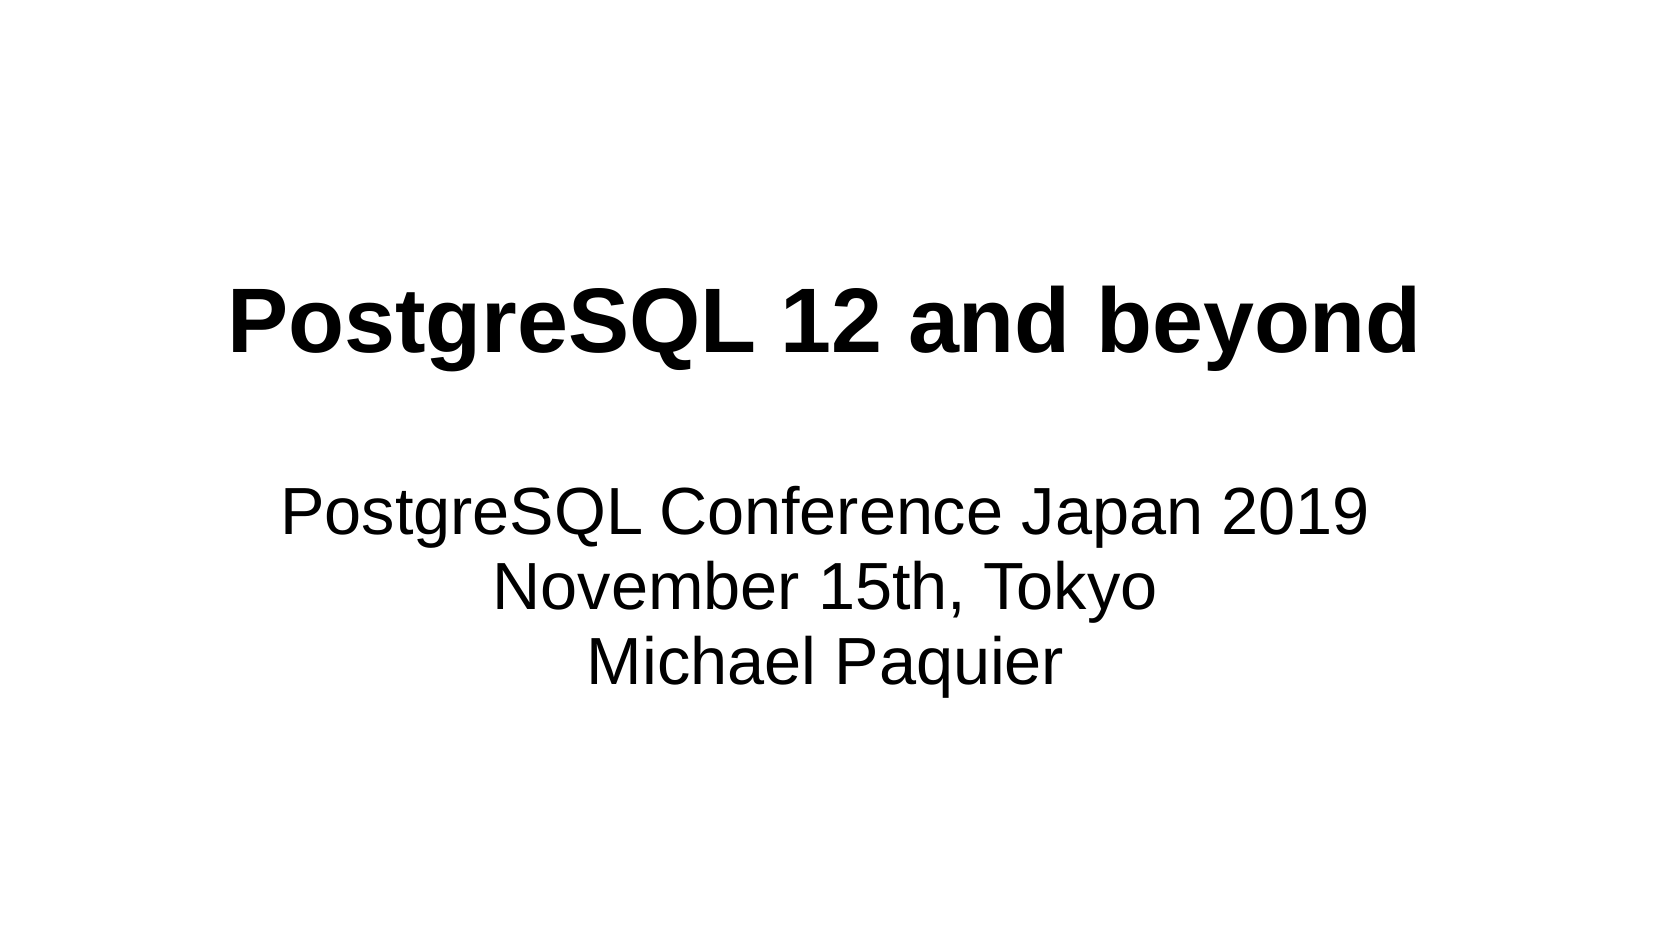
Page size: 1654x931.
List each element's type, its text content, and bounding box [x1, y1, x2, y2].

title PostgreSQL 12 and beyond PostgreSQL Conference Japan 2019 November 15th, Tokyo Michael Paquier [81, 269, 1570, 699]
